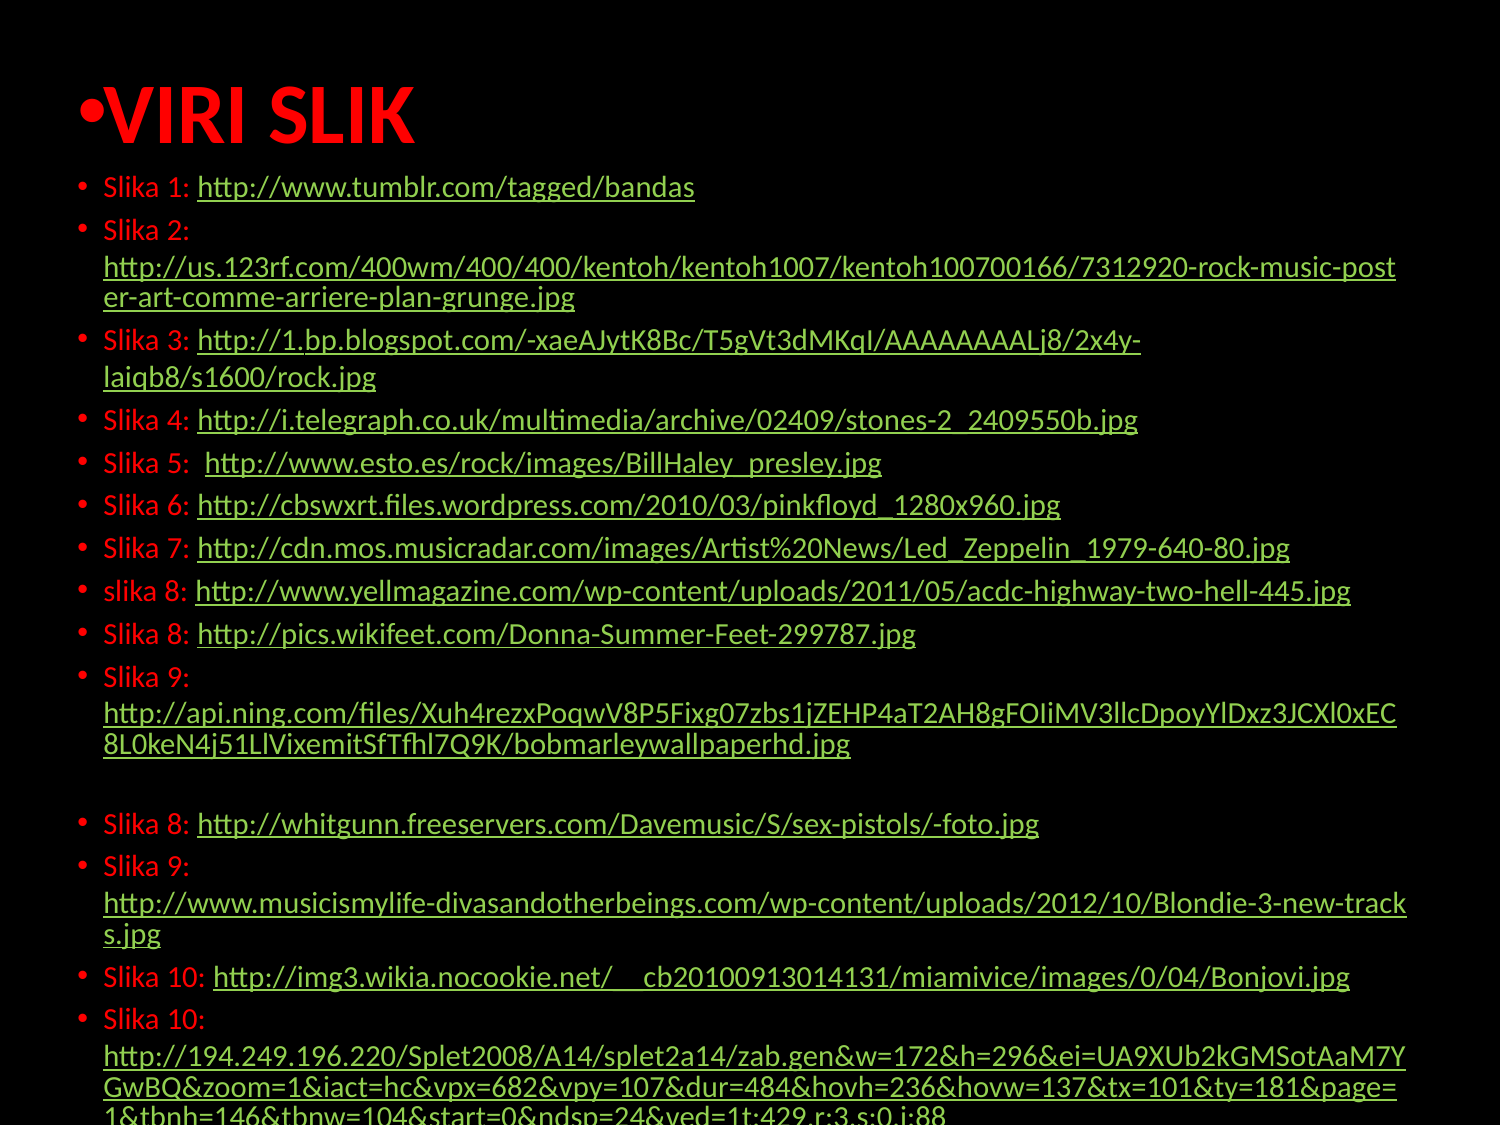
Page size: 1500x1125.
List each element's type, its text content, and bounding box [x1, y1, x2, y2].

list VIRI SLIK Slika 1: http://www.tumblr.com/tagged/bandas Slika 2: http://us.123rf.com/400wm/400/400/kentoh/kentoh1007/kentoh100700166/7312920-rock-music-poster-art-comme-arriere-plan-grunge.jpg Slika 3: http://1.bp.blogspot.com/-xaeAJytK8Bc/T5gVt3dMKqI/AAAAAAAALj8/2x4y-laiqb8/s1600/rock.jpg Slika 4: http://i.telegraph.co.uk/multimedia/archive/02409/stones-2_2409550b.jpg Slika 5: http://www.esto.es/rock/images/BillHaley_presley.jpg Slika 6: http://cbswxrt.files.wordpress.com/2010/03/pinkfloyd_1280x960.jpg Slika 7: http://cdn.mos.musicradar.com/images/Artist%20News/Led_Zeppelin_1979-640-80.jpg slika 8: http://www.yellmagazine.com/wp-content/uploads/2011/05/acdc-highway-two-hell-445.jpg Slika 8: http://pics.wikifeet.com/Donna-Summer-Feet-299787.jpg Slika 9: http://api.ning.com/files/Xuh4rezxPoqwV8P5Fixg07zbs1jZEHP4aT2AH8gFOIiMV3llcDpoyYlDxz3JCXl0xEC8L0keN4j51LlVixemitSfTfhl7Q9K/bobmarleywallpaperhd.jpg Slika 8: http://whitgunn.freeservers.com/Davemusic/S/sex-pistols/-foto.jpg Slika 9: http://www.musicismylife-divasandotherbeings.com/wp-content/uploads/2012/10/Blondie-3-new-tracks.jpg Slika 10: http://img3.wikia.nocookie.net/__cb20100913014131/miamivice/images/0/04/Bonjovi.jpg Slika 10: http://194.249.196.220/Splet2008/A14/splet2a14/zab.gen&w=172&h=296&ei=UA9XUb2kGMSotAaM7YGwBQ&zoom=1&iact=hc&vpx=682&vpy=107&dur=484&hovh=236&hovw=137&tx=101&ty=181&page=1&tbnh=146&tbnw=104&start=0&ndsp=24&ved=1t:429,r:3,s:0,i:88 Slika 11: http://beatwolf.com/wp-content/uploads/2011/12/u21.jpg Slika 12: http://images1.fanpop.com/images/photos/1200000/Nirvana-kurt-cobain-1285569-1024-768.jpg [62, 50, 1425, 1125]
